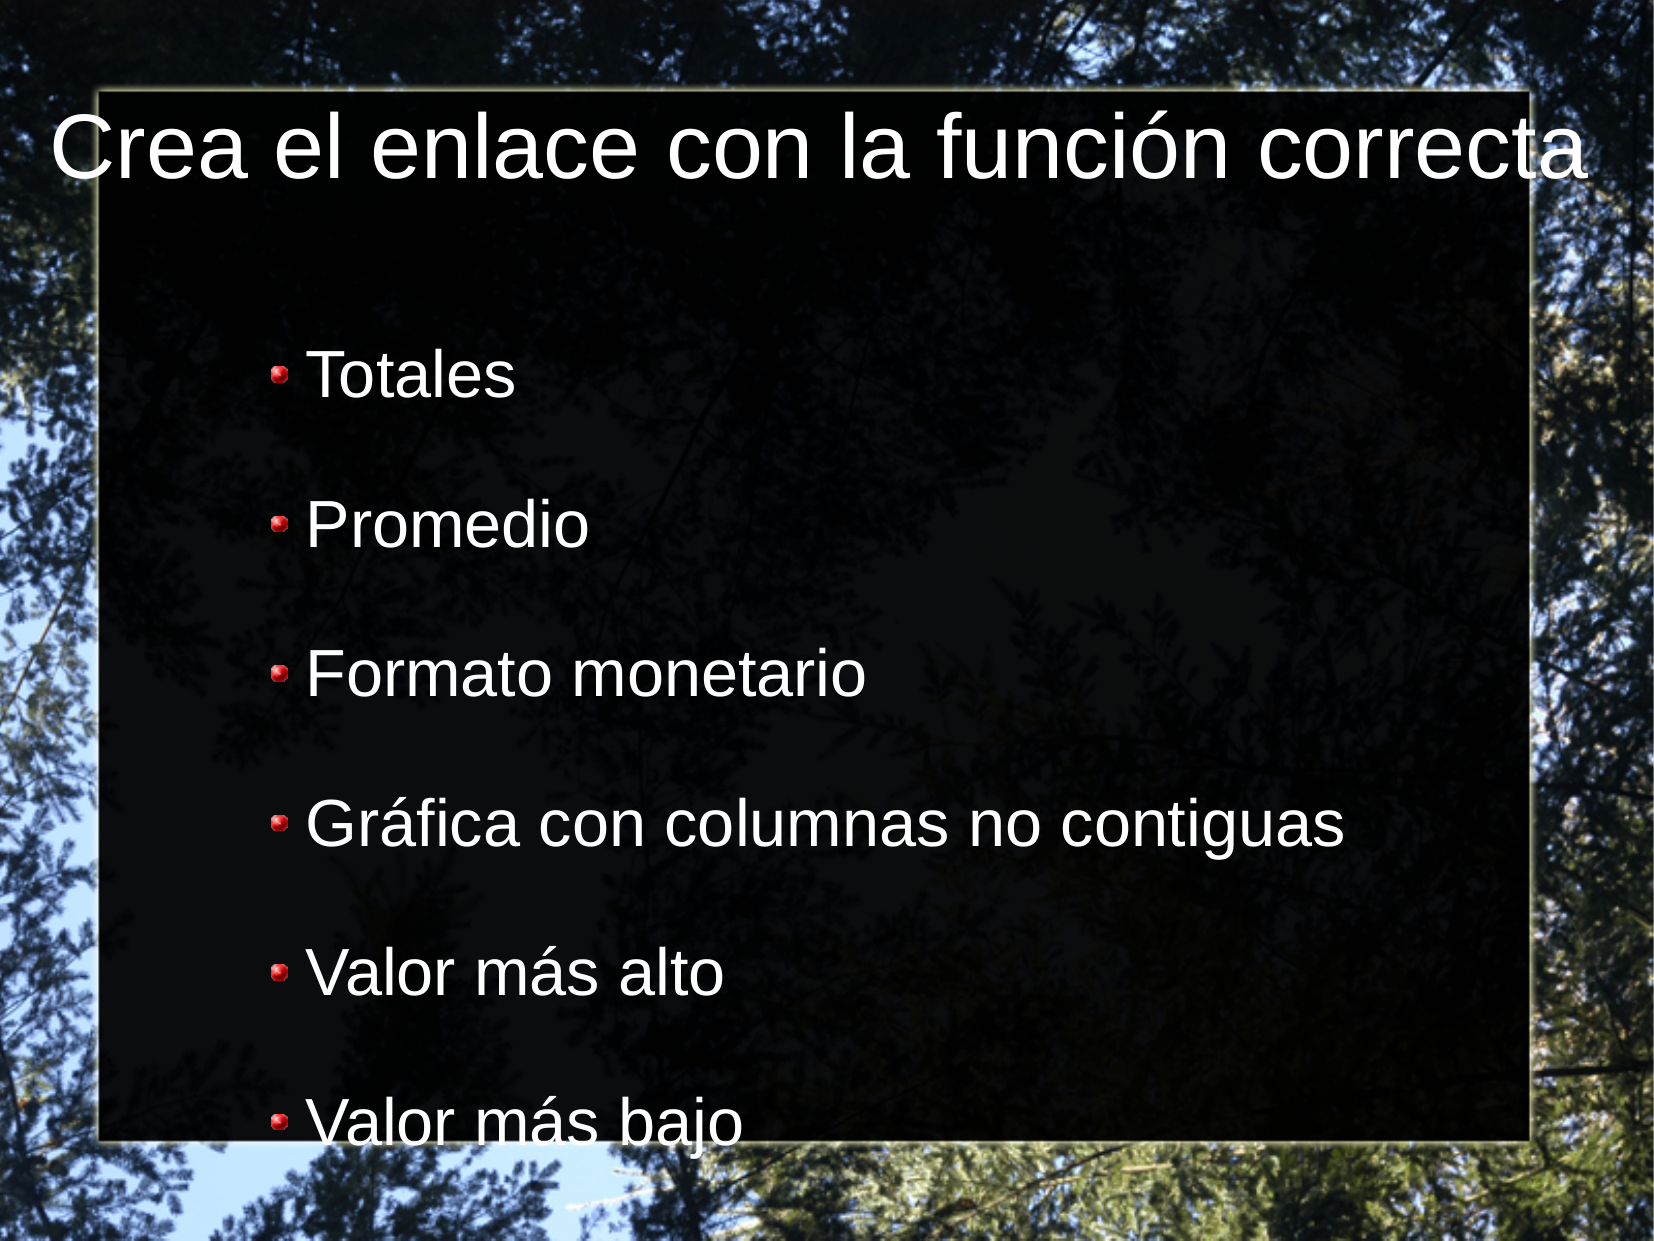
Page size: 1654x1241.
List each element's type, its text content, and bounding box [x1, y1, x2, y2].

picture [0, 0, 1654, 1241]
title Crea el enlace con la función correcta [49, 43, 1630, 251]
subtitle Totales Promedio Formato monetario Gráfica con columnas no contiguas Valor más alto Valor más bajo [271, 299, 1359, 1123]
